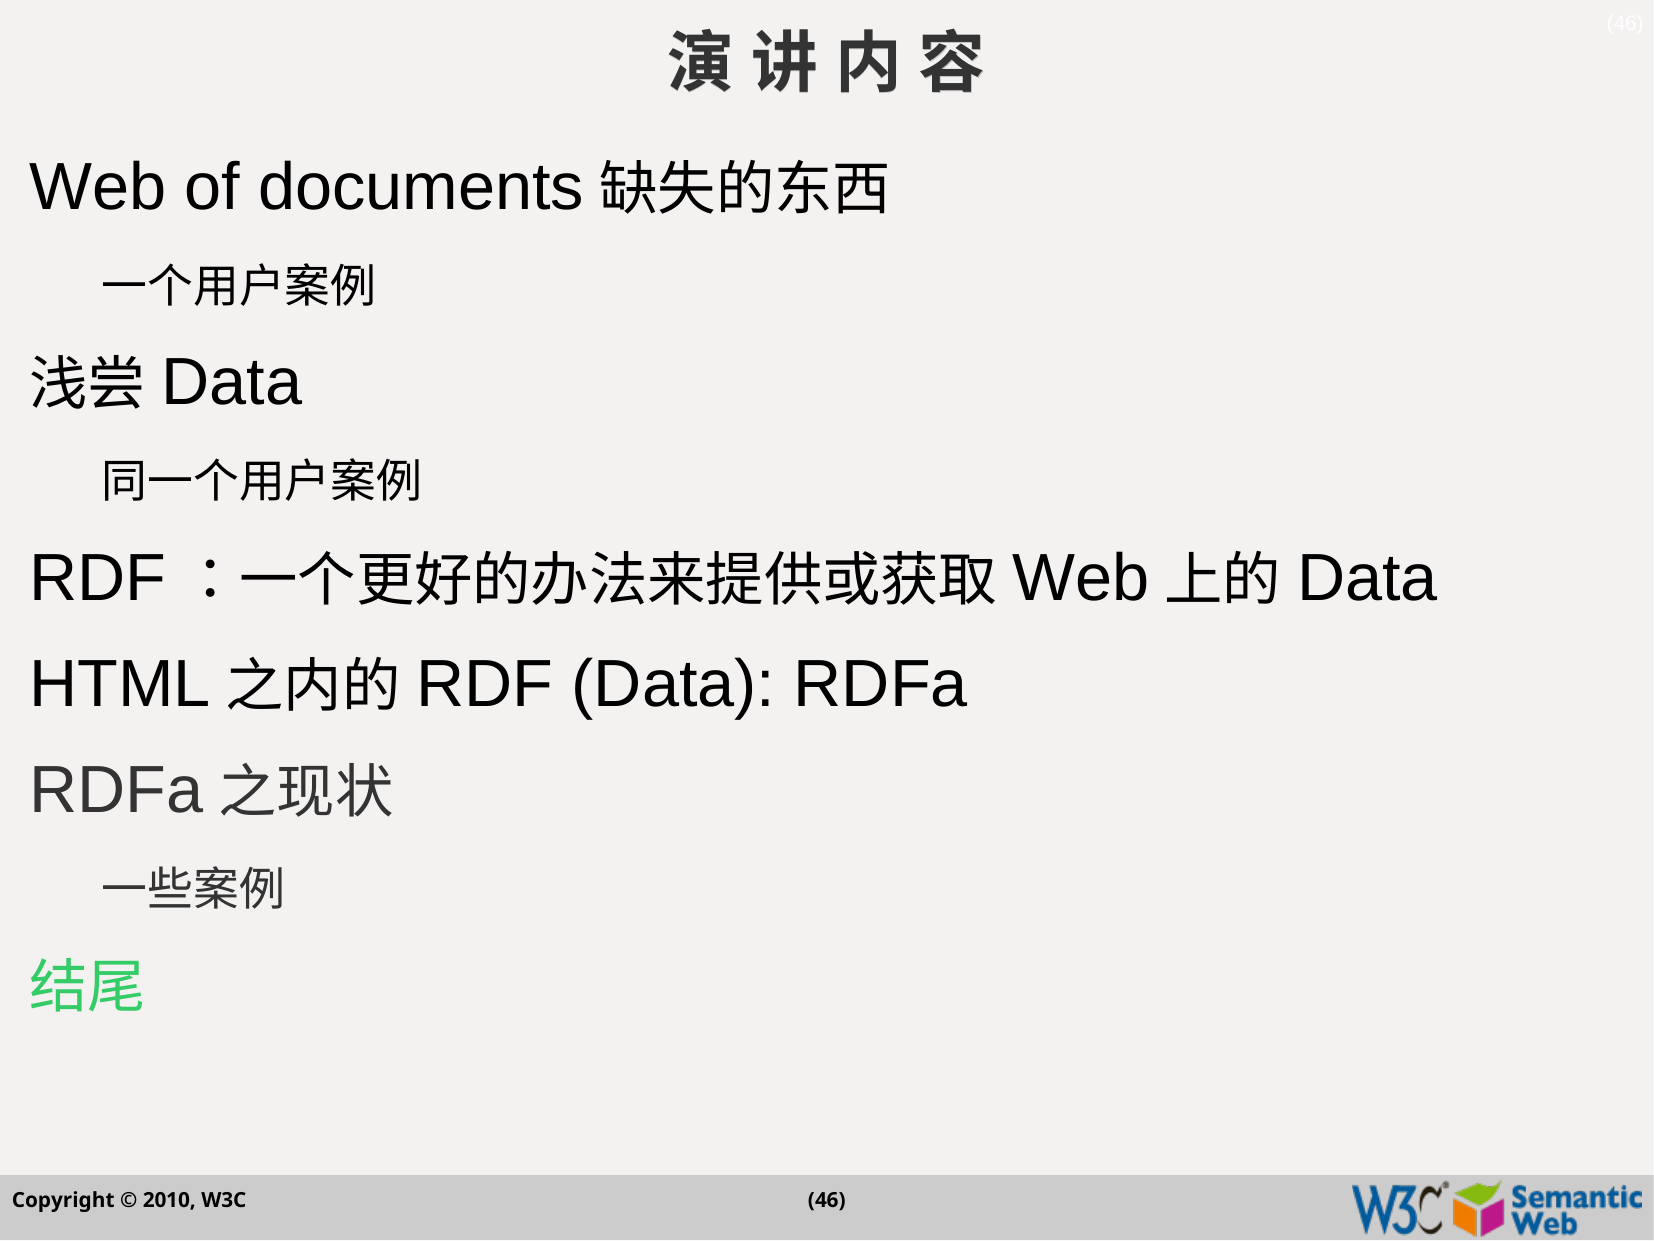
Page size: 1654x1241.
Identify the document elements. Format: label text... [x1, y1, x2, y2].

list Web of documents缺失的东西 一个用户案例 浅尝Data 同一个用户案例 RDF：一个更好的办法来提供或获取Web上的Data HTML之内的RDF (Data): RDFa RDFa之现状 一些案例 结尾 [29, 147, 1624, 1119]
title 演 讲 内 容 [0, 0, 1654, 119]
picture [1352, 1178, 1642, 1237]
